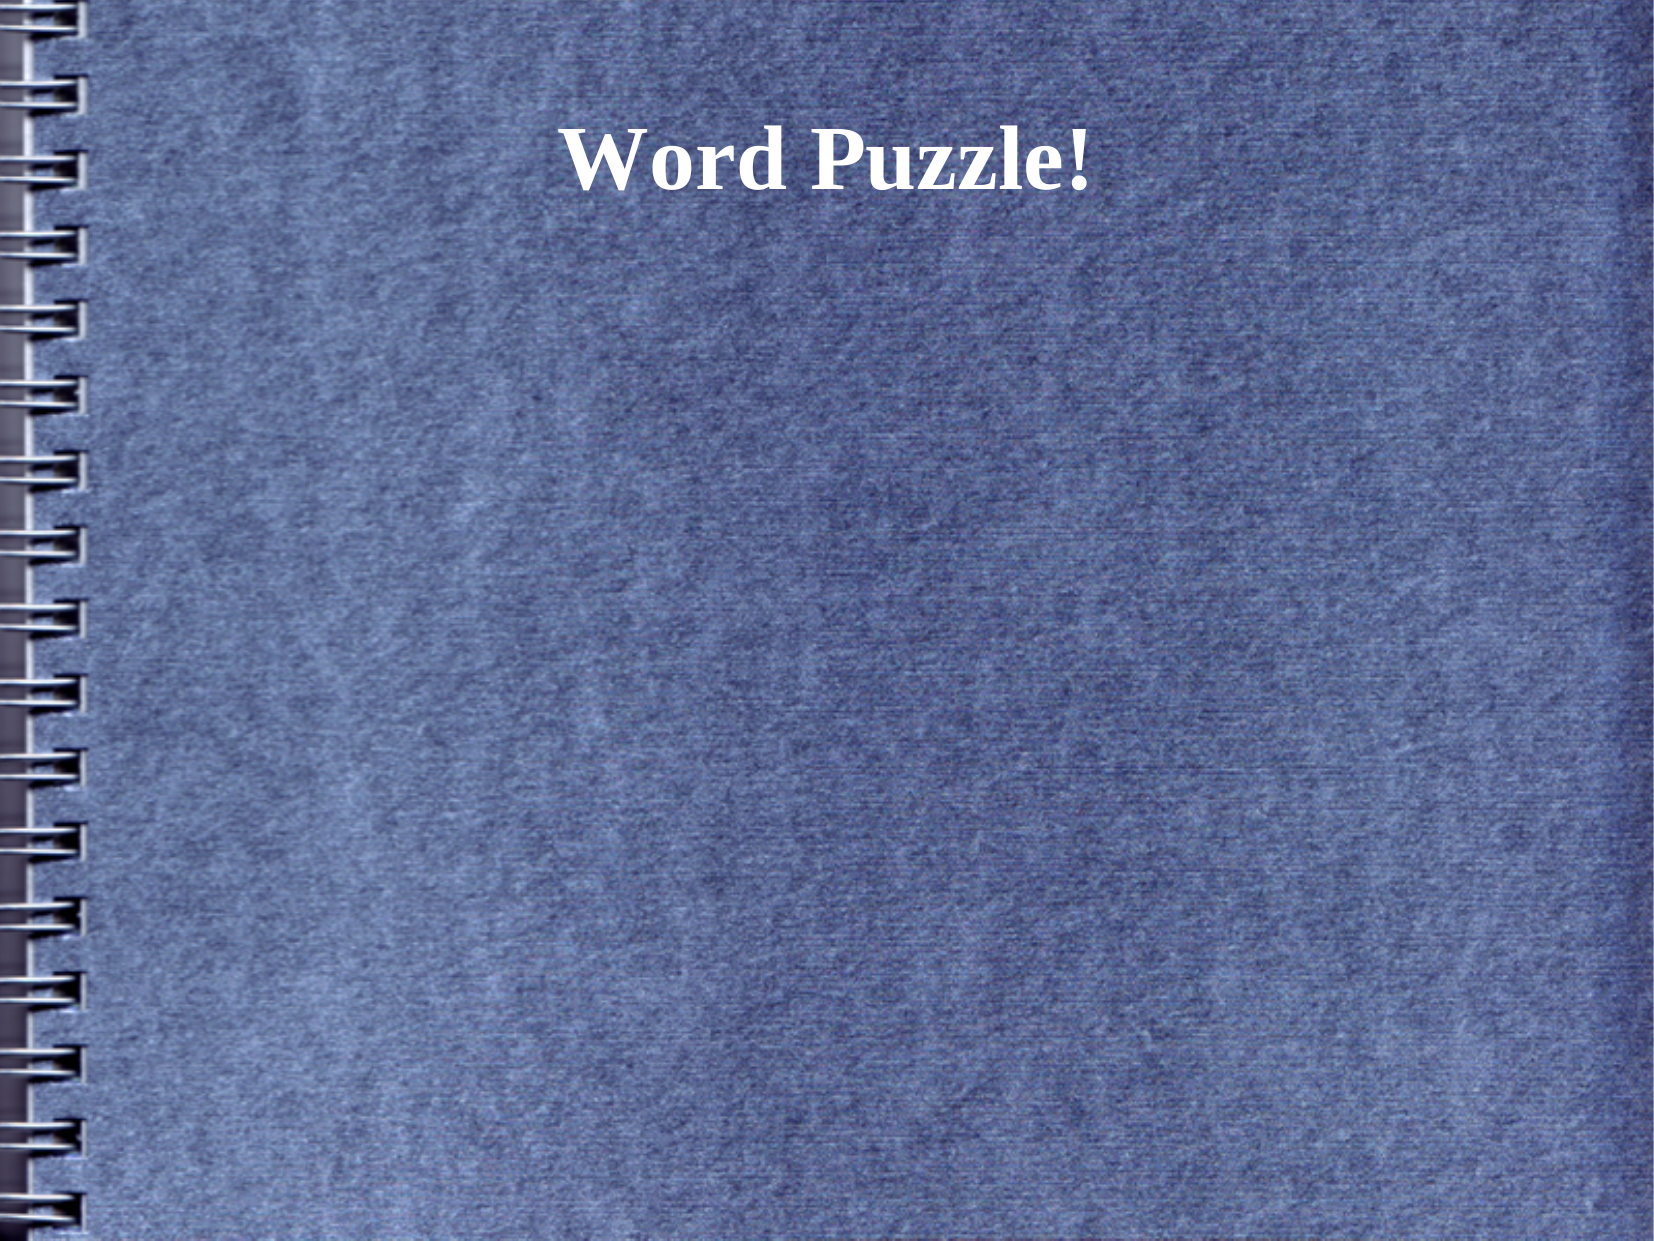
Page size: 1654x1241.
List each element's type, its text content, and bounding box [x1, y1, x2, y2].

picture [112, 262, 1575, 1182]
title Word Puzzle! [82, 56, 1571, 250]
